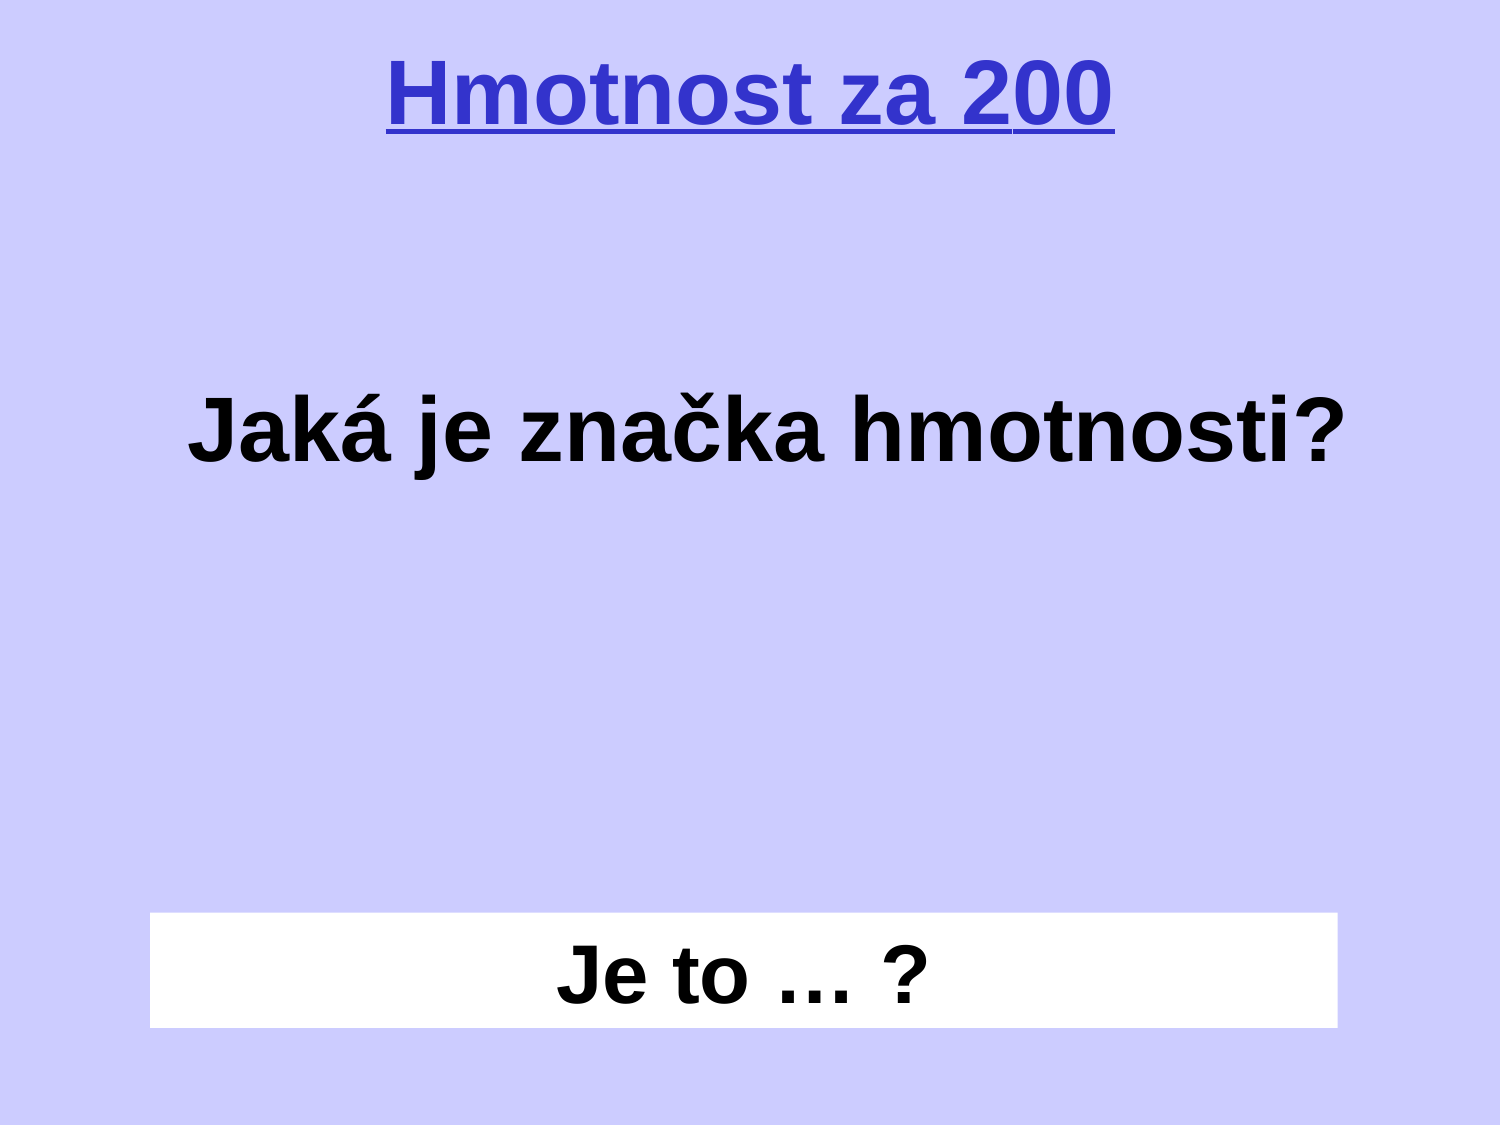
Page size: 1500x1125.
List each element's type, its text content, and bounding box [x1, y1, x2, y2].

text_box Je to … ? [150, 912, 1338, 1028]
text_box Hmotnost za 200 [0, 24, 1500, 151]
text_box Jaká je značka hmotnosti? [112, 361, 1426, 488]
